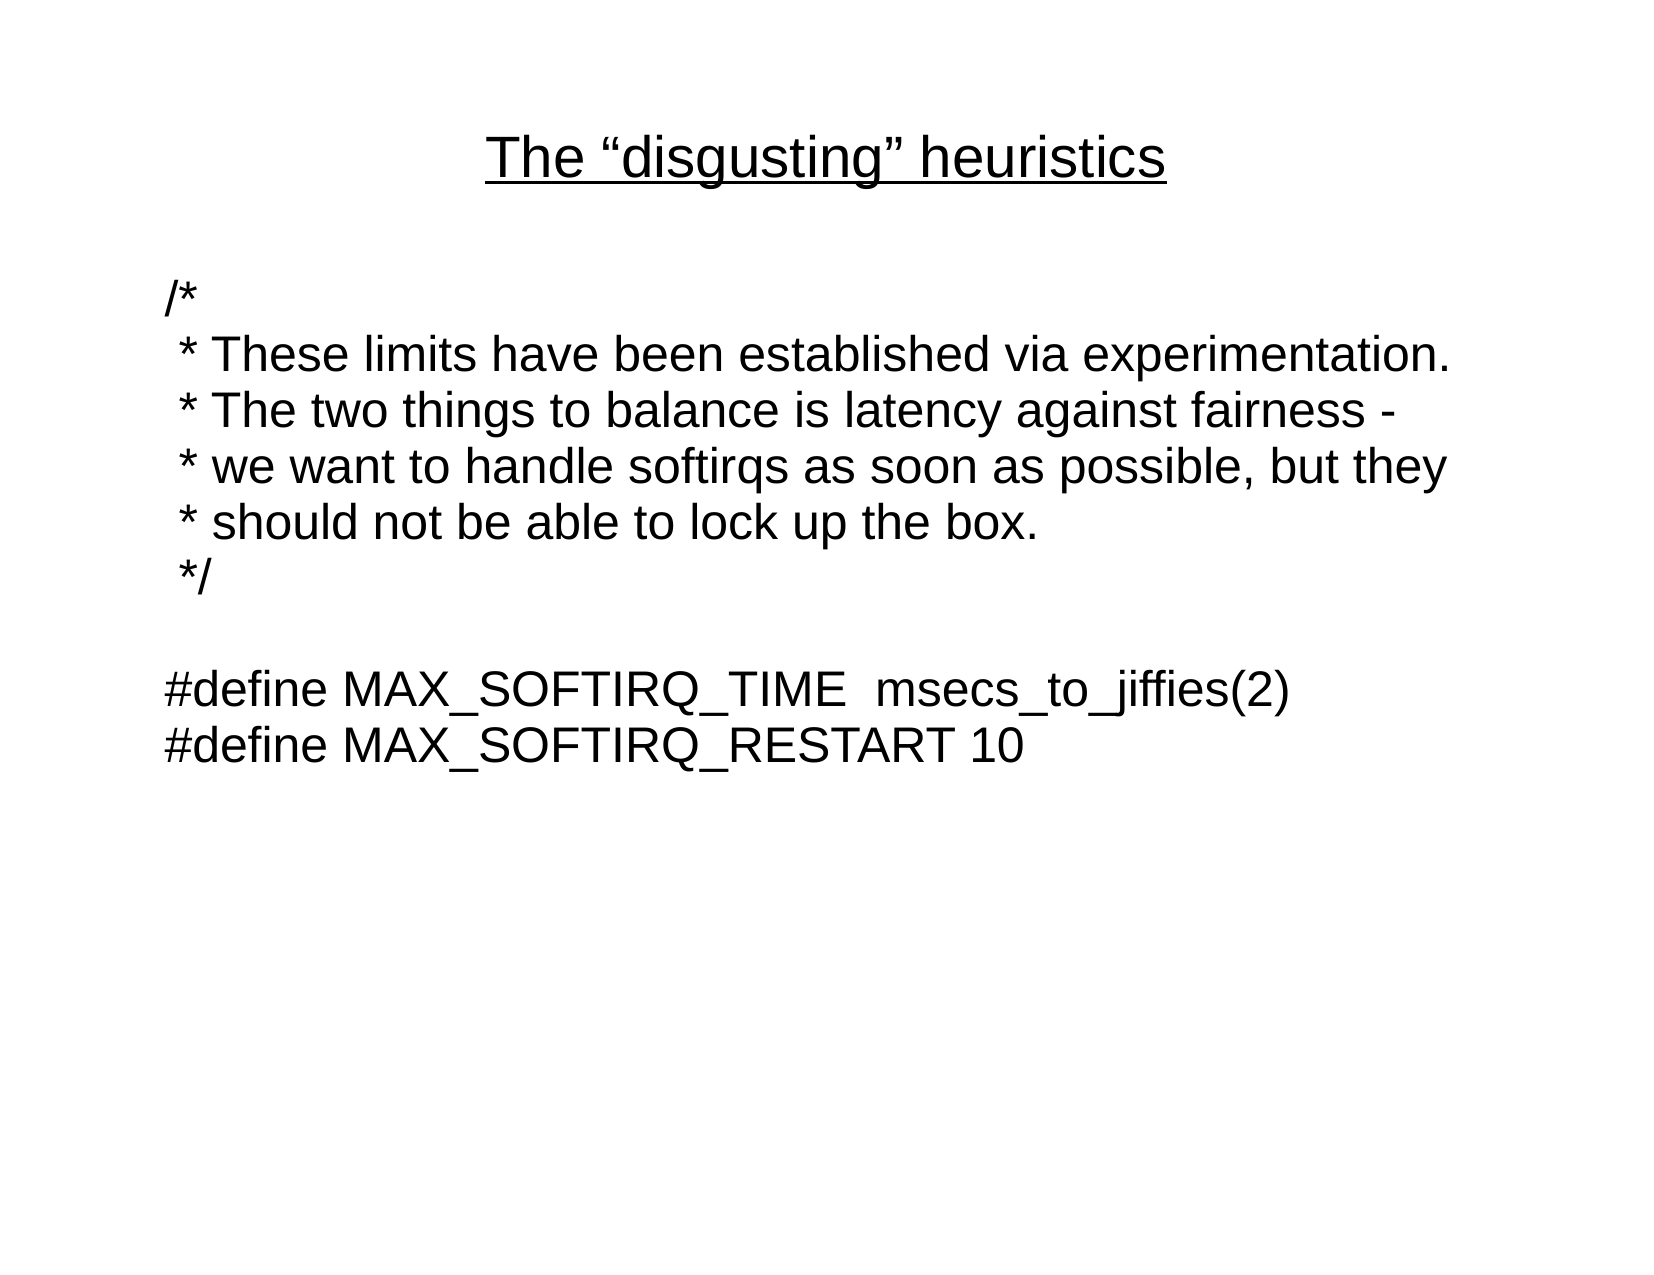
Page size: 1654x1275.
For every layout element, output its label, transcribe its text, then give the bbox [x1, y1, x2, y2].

title The “disgusting” heuristics [82, 50, 1571, 264]
text_box /* * These limits have been established via experimentation. * The two things to balance is latency against fairness - * we want to handle softirqs as soon as possible, but they * should not be able to lock up the box. */ #define MAX_SOFTIRQ_TIME msecs_to_jiffies(2) #define MAX_SOFTIRQ_RESTART 10 [149, 263, 1500, 1049]
